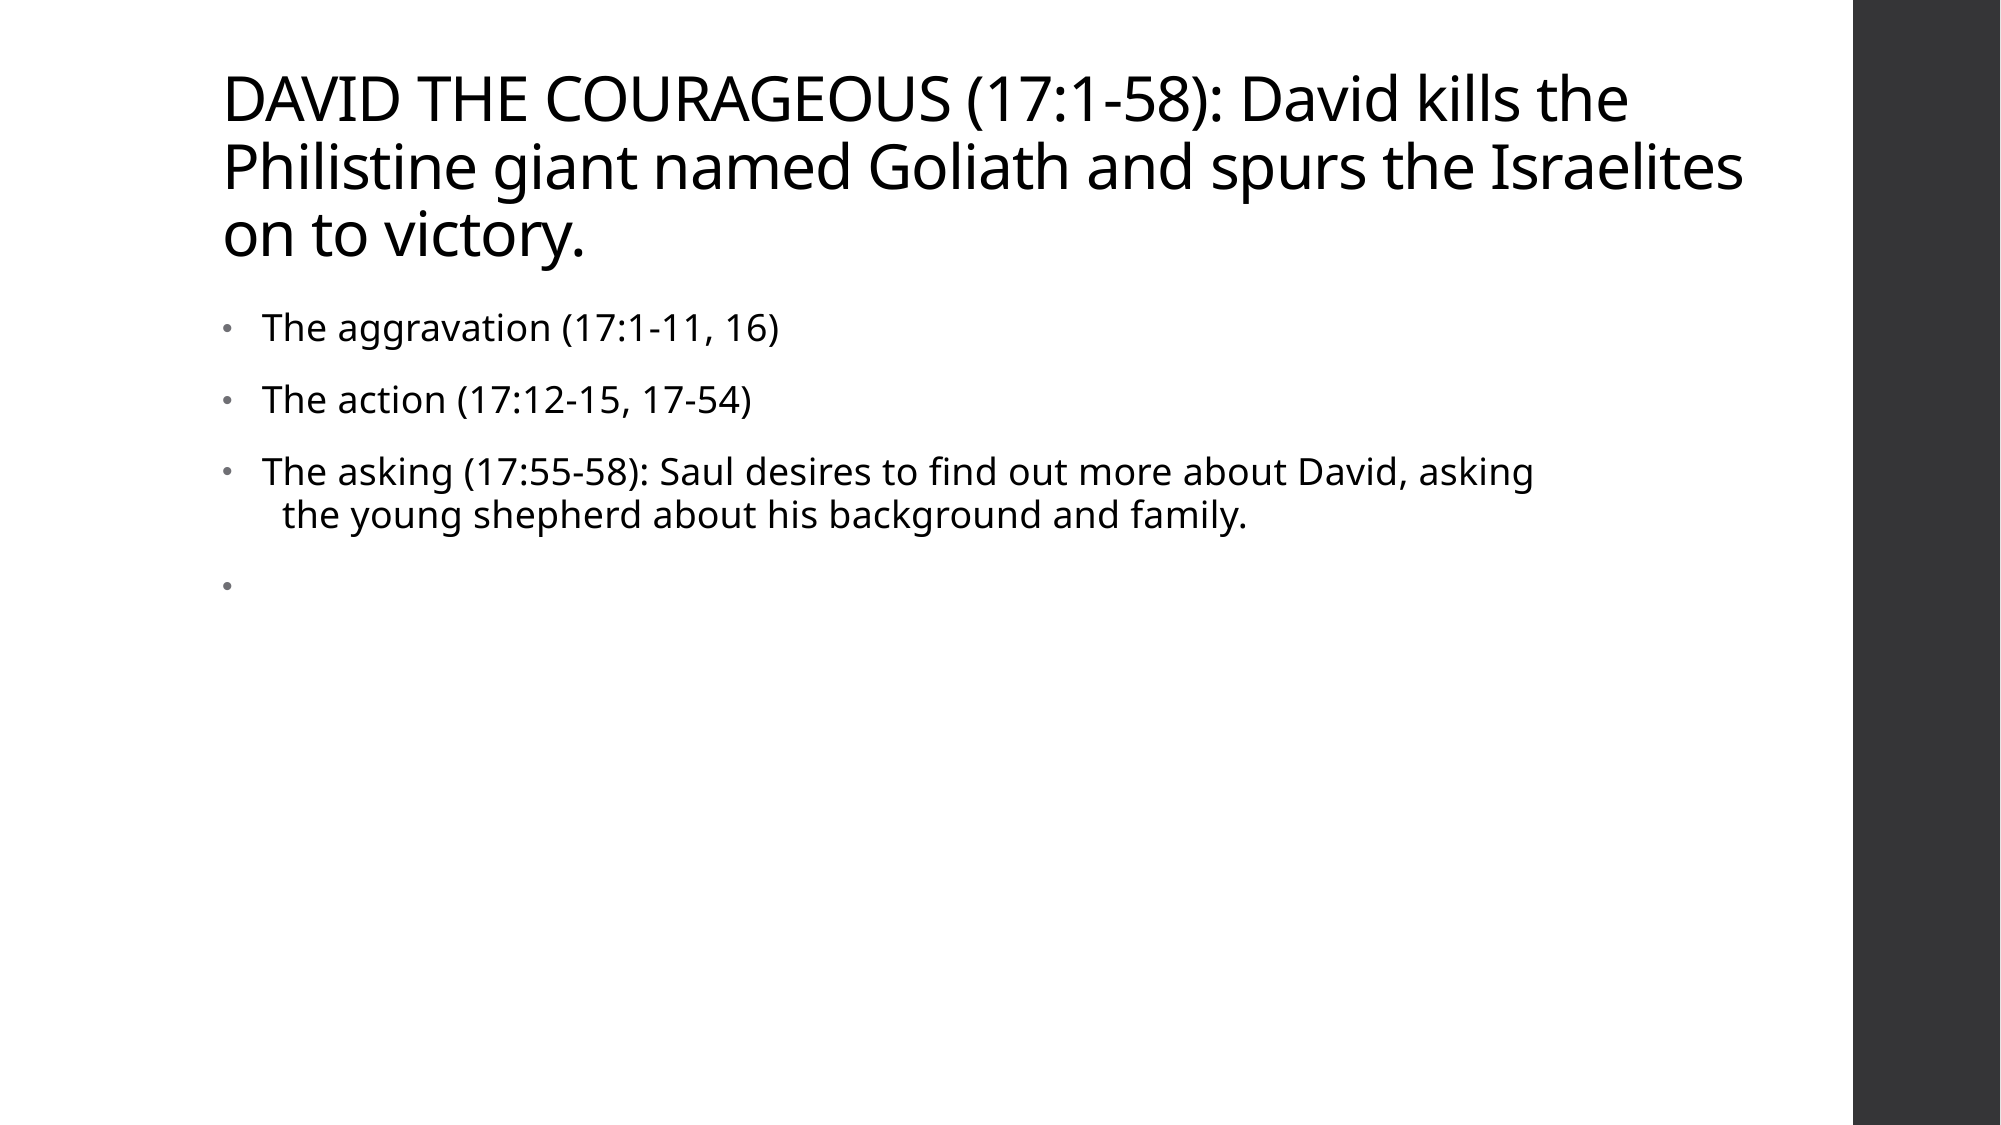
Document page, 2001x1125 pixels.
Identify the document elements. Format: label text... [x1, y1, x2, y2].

title DAVID THE COURAGEOUS (17:1-58): David kills the Philistine giant named Goliath and spurs the Israelites on to victory. [206, 60, 1797, 278]
list The aggravation (17:1-11, 16) The action (17:12-15, 17-54) The asking (17:55-58): Saul desires to find out more about David, asking the young shepherd about his background and family. [206, 299, 1617, 1014]
